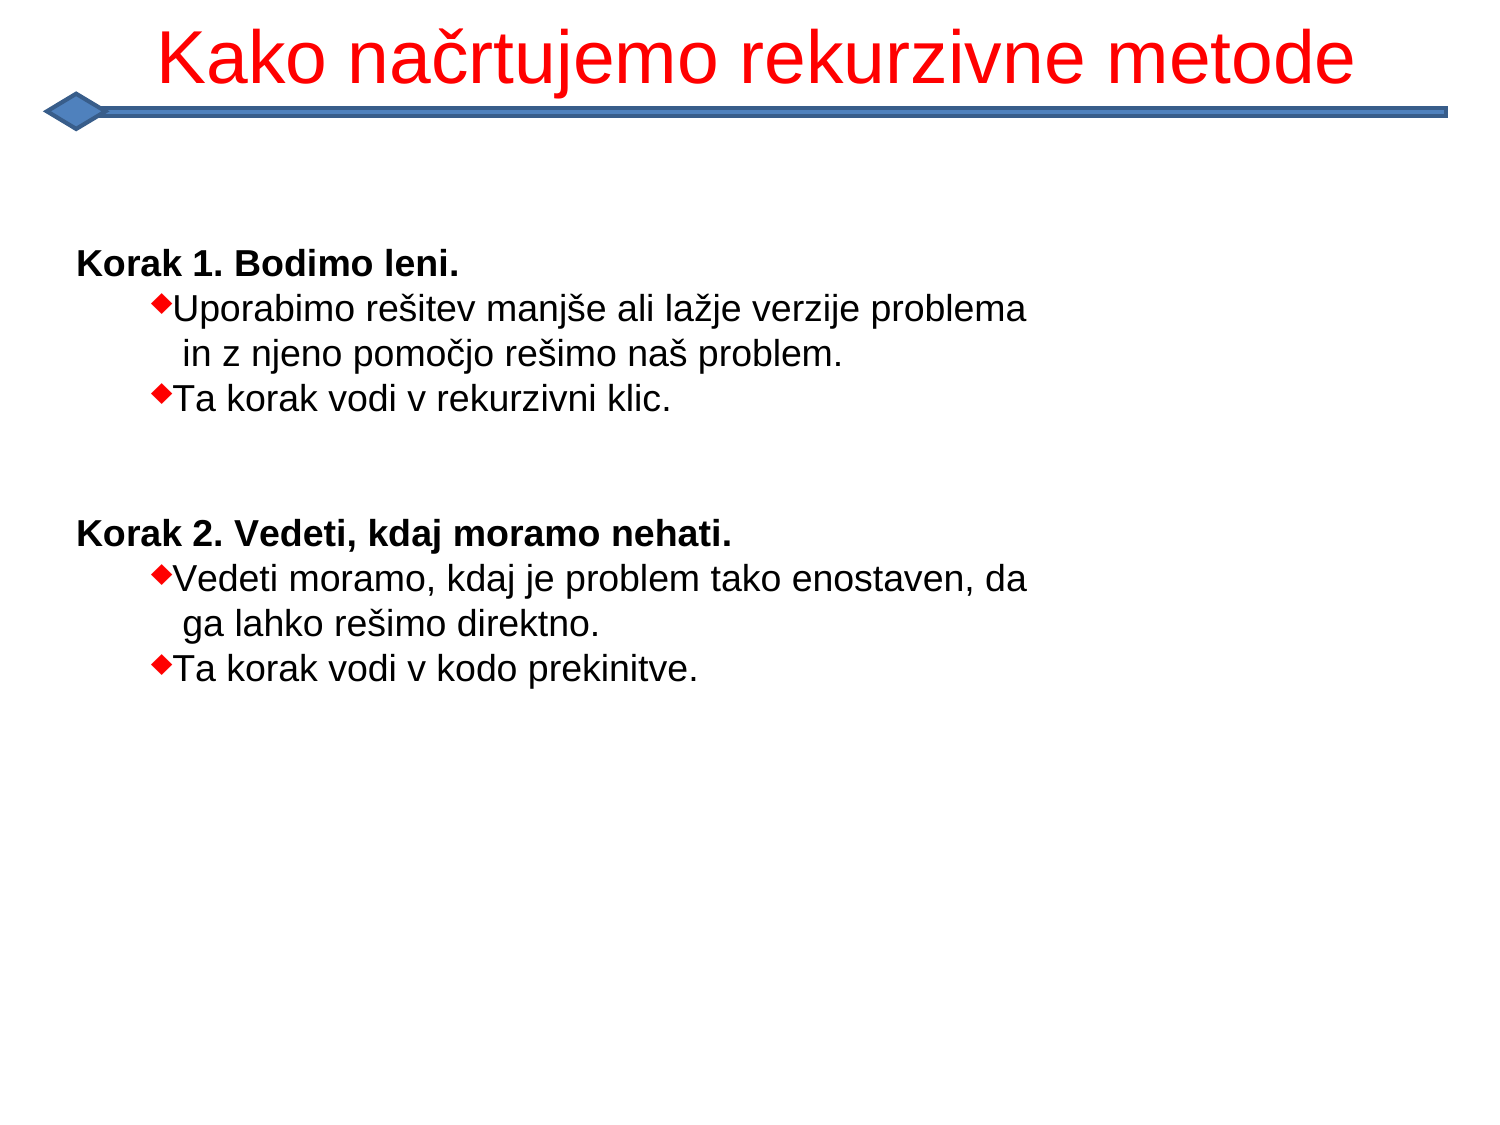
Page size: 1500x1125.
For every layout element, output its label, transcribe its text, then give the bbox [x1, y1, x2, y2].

text_box Korak 1. Bodimo leni. Uporabimo rešitev manjše ali lažje verzije problema in z njeno pomočjo rešimo naš problem. Ta korak vodi v rekurzivni klic. Korak 2. Vedeti, kdaj moramo nehati. Vedeti moramo, kdaj je problem tako enostaven, da ga lahko rešimo direktno. Ta korak vodi v kodo prekinitve. [61, 160, 1439, 697]
title Kako načrtujemo rekurzivne metode [82, 0, 1433, 108]
